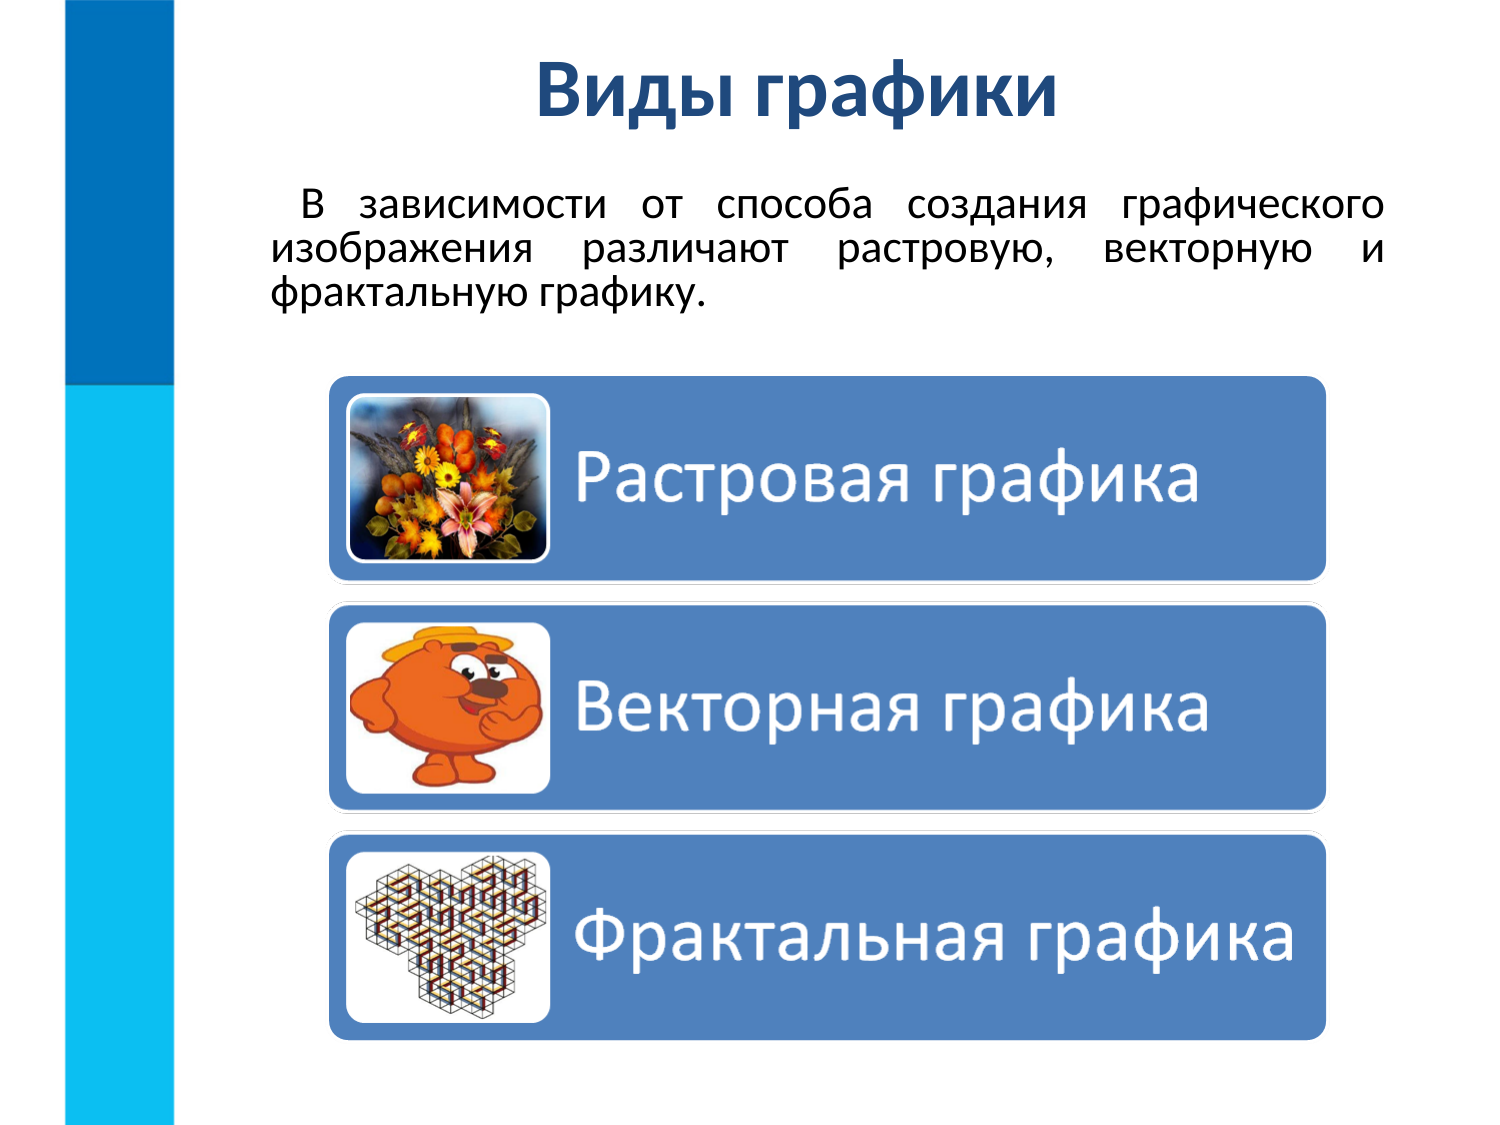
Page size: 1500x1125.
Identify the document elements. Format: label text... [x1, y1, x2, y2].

picture [0, 0, 1500, 1125]
text_box В зависимости от способа создания графического изображения различают растровую, векторную и фрактальную графику. [199, 175, 1402, 378]
text_box Виды графики [171, 30, 1426, 135]
